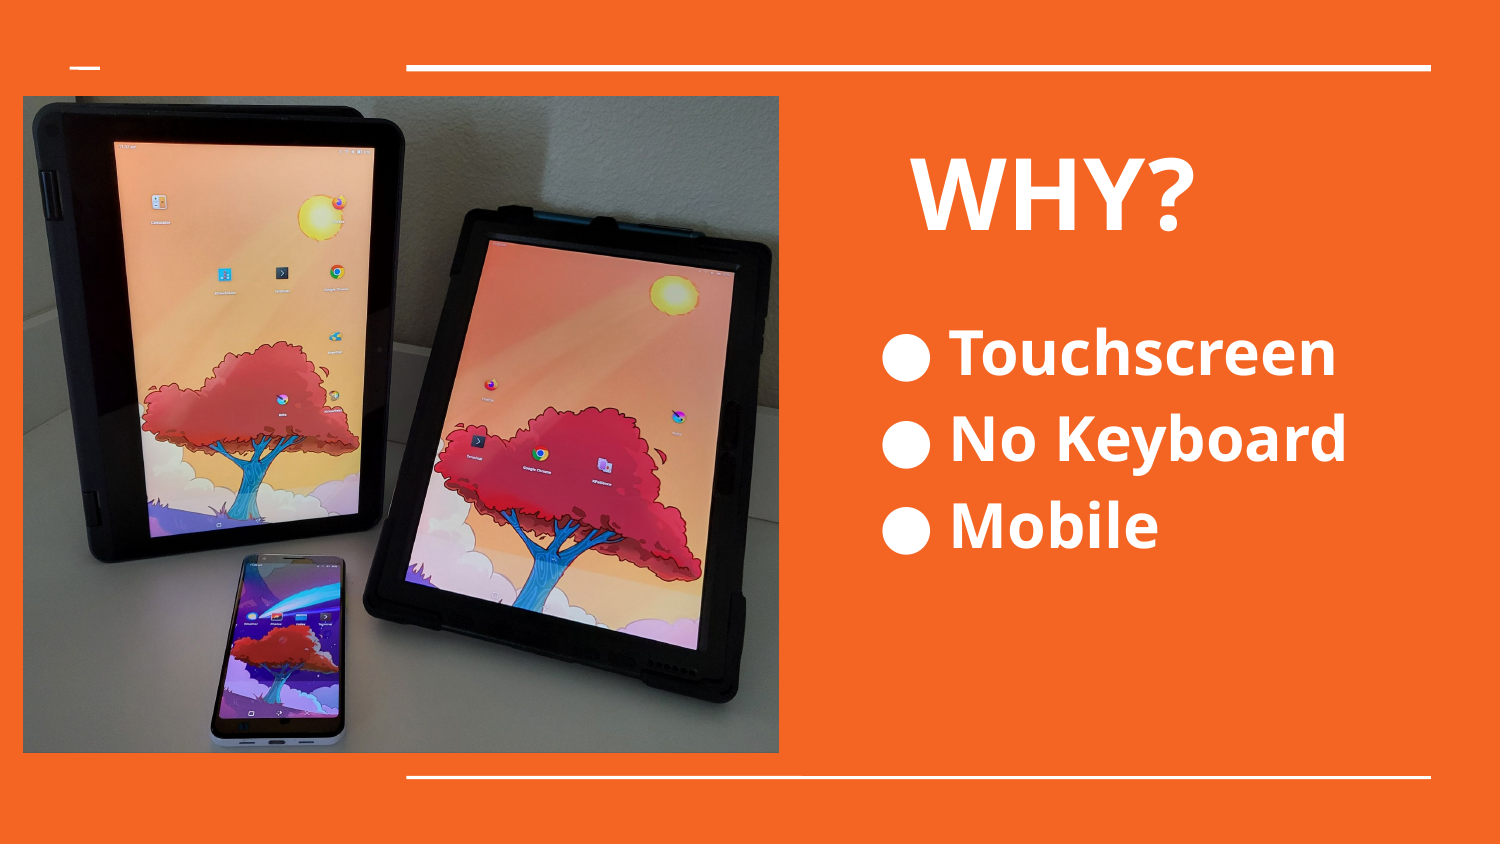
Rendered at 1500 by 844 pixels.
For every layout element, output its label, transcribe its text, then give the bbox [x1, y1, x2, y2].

picture [23, 96, 779, 753]
subtitle Touchscreen No Keyboard Mobile [858, 305, 1375, 576]
title WHY? [779, 108, 1357, 362]
